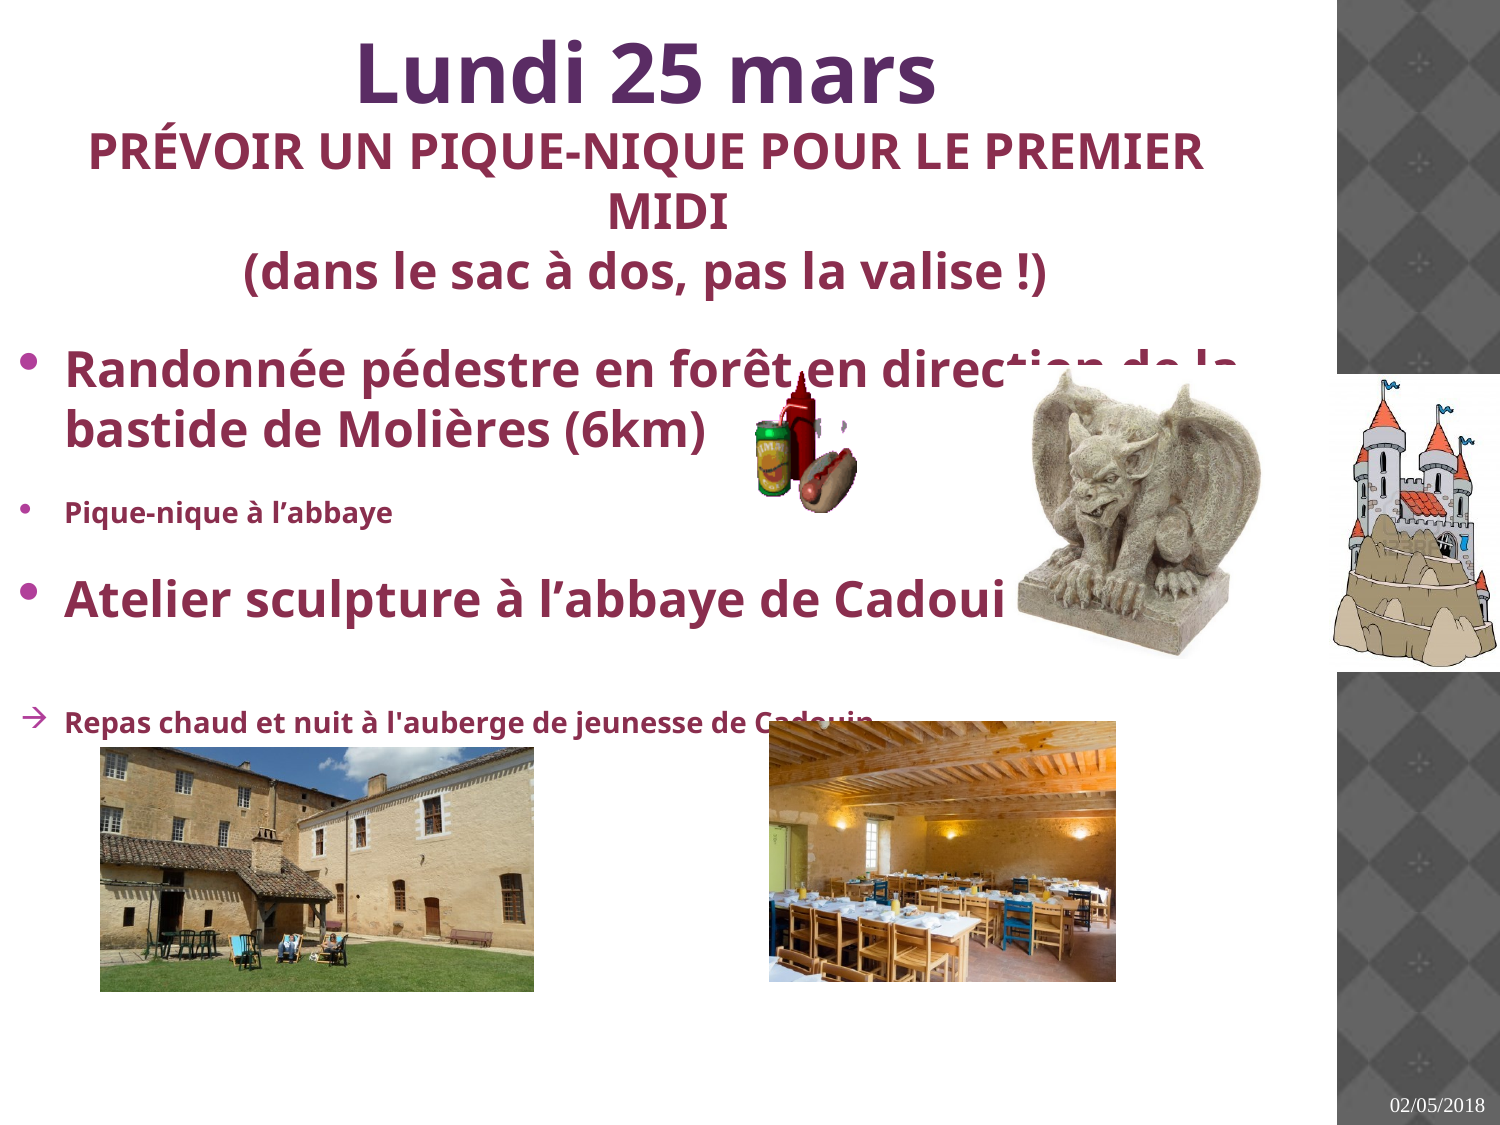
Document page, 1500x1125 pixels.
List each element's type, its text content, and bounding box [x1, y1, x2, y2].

picture [100, 747, 534, 992]
text_box Lundi 25 mars PRÉVOIR UN PIQUE-NIQUE POUR LE PREMIER MIDI (dans le sac à dos, pas la valise !) Randonnée pédestre en forêt en direction de la bastide de Molières (6km) Pique-nique à l’abbaye Atelier sculpture à l’abbaye de Cadouin Repas chaud et nuit à l'auberge de jeunesse de Cadouin [4, 12, 1287, 676]
picture [1009, 365, 1265, 659]
picture [1329, 0, 1500, 1125]
picture [769, 721, 1116, 982]
picture [755, 371, 857, 513]
